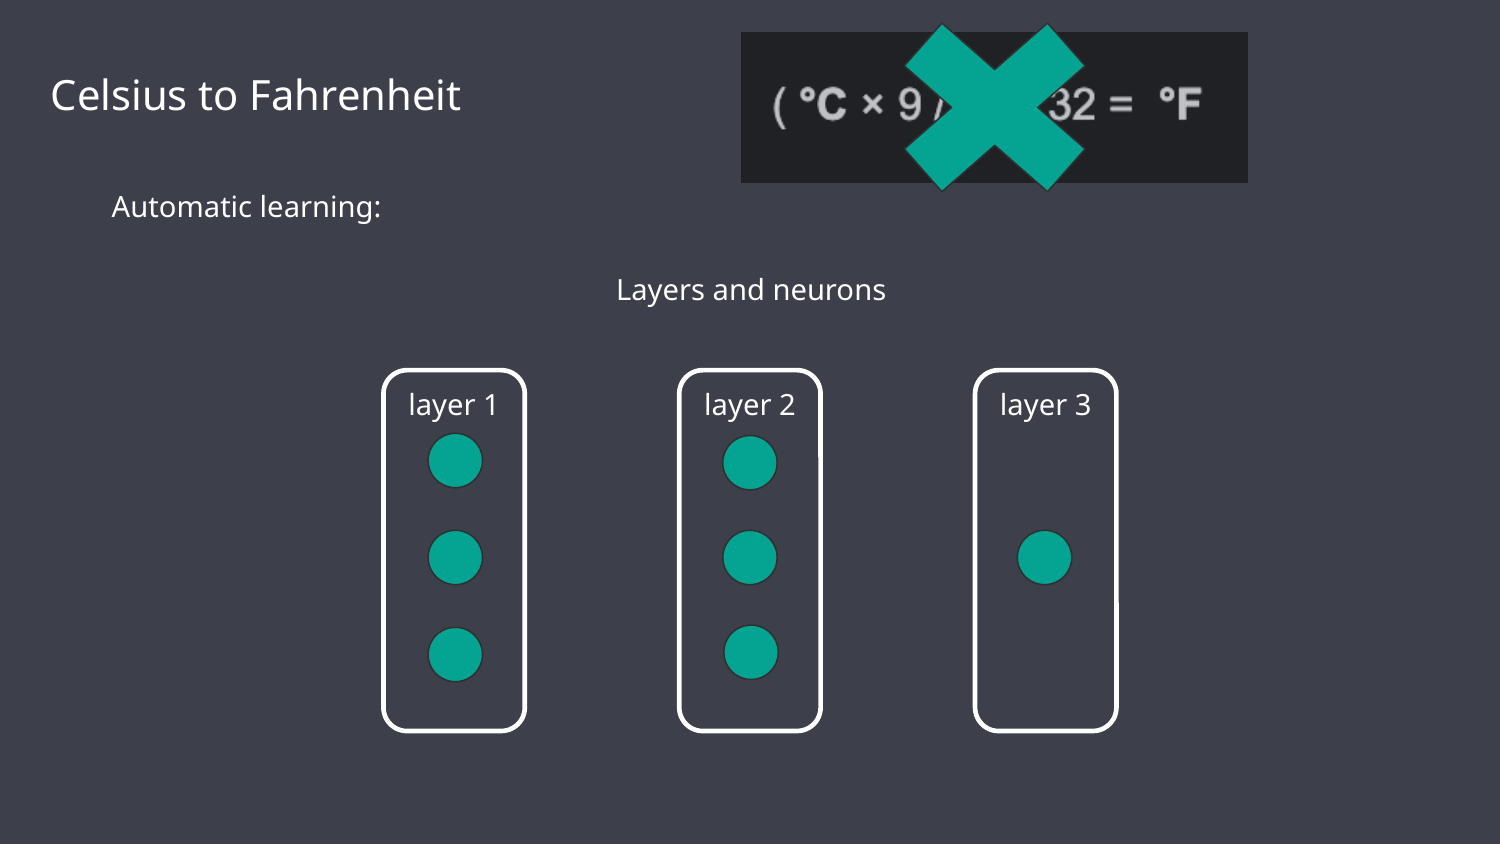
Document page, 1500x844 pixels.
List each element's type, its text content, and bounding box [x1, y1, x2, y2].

text_box [904, 23, 1086, 192]
text_box [722, 438, 778, 490]
text_box Celsius to Fahrenheit [35, 53, 741, 120]
text_box [428, 530, 483, 585]
picture [1039, 32, 1248, 183]
text_box Layers and neurons [505, 256, 998, 322]
text_box layer 2 [666, 371, 834, 438]
text_box Automatic learning: [96, 173, 466, 240]
text_box [722, 530, 778, 585]
text_box [428, 438, 483, 488]
text_box [1017, 530, 1072, 585]
text_box [428, 627, 483, 682]
picture [741, 32, 950, 183]
picture [954, 32, 1036, 68]
text_box [723, 625, 779, 680]
picture [954, 146, 1036, 183]
text_box layer 1 [370, 371, 538, 438]
text_box layer 3 [962, 371, 1130, 438]
